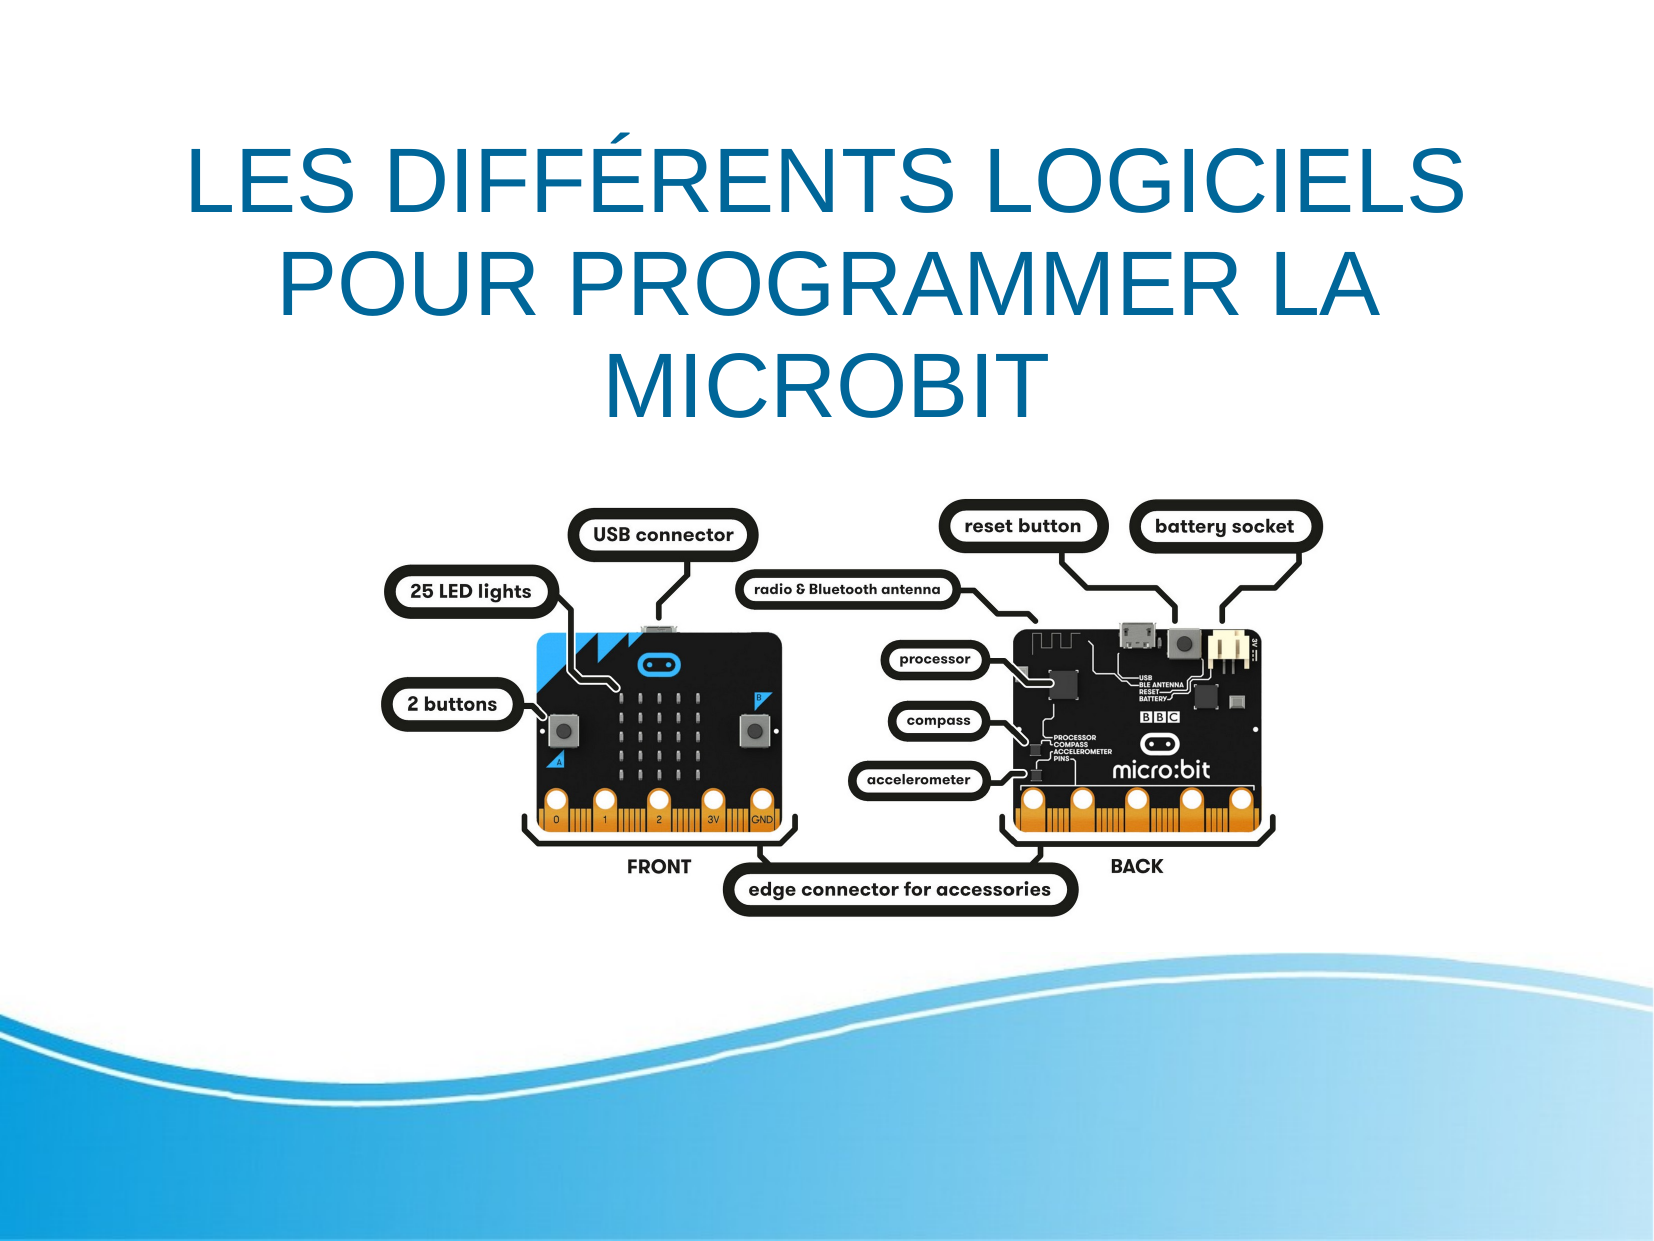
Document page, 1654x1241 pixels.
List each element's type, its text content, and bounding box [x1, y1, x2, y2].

picture [367, 472, 1335, 945]
picture [0, 952, 1654, 1241]
title LES DIFFÉRENTS LOGICIELS POUR PROGRAMMER LA MICROBIT [82, 129, 1571, 438]
